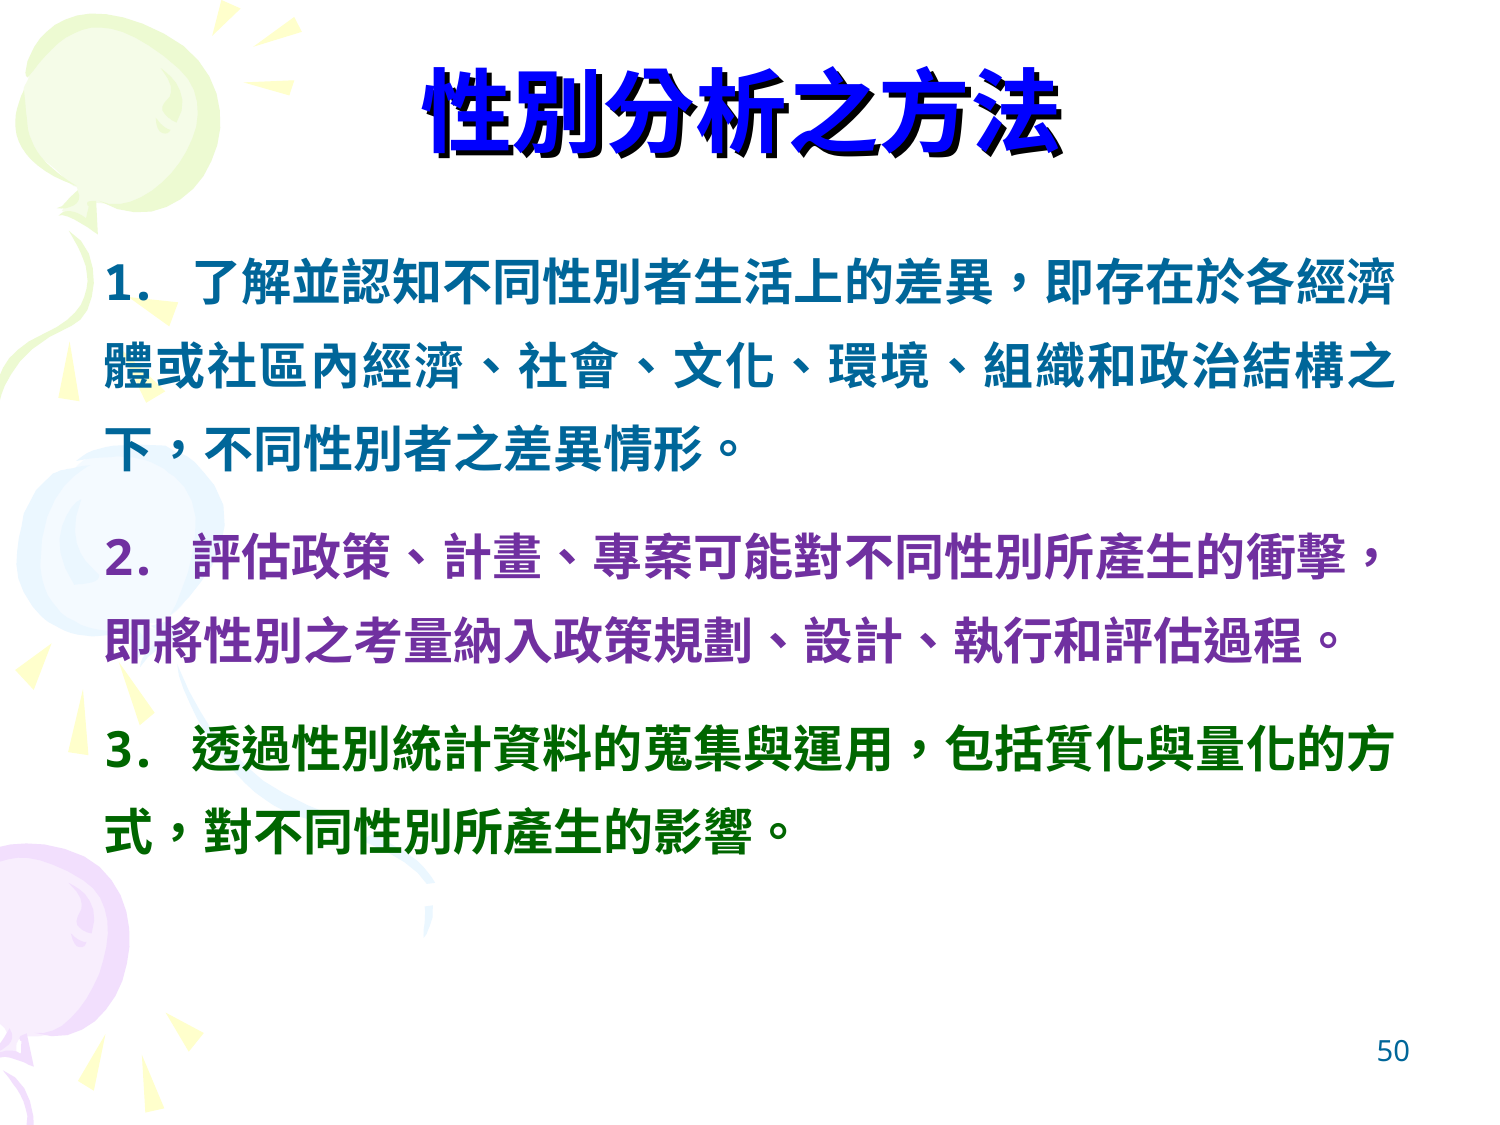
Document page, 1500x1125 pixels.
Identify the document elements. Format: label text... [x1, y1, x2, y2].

title 性別分析之方法 [64, 54, 1418, 173]
list 了解並認知不同性別者生活上的差異，即存在於各經濟體或社區內經濟、社會、文化、環境、組織和政治結構之下，不同性別者之差異情形。 評估政策、計畫、專案可能對不同性別所產生的衝擊，即將性別之考量納入政策規劃、設計、執行和評估過程。 透過性別統計資料的蒐集與運用，包括質化與量化的方式，對不同性別所產生的影響。 [88, 219, 1412, 994]
text_box <編號> [1074, 1024, 1426, 1100]
